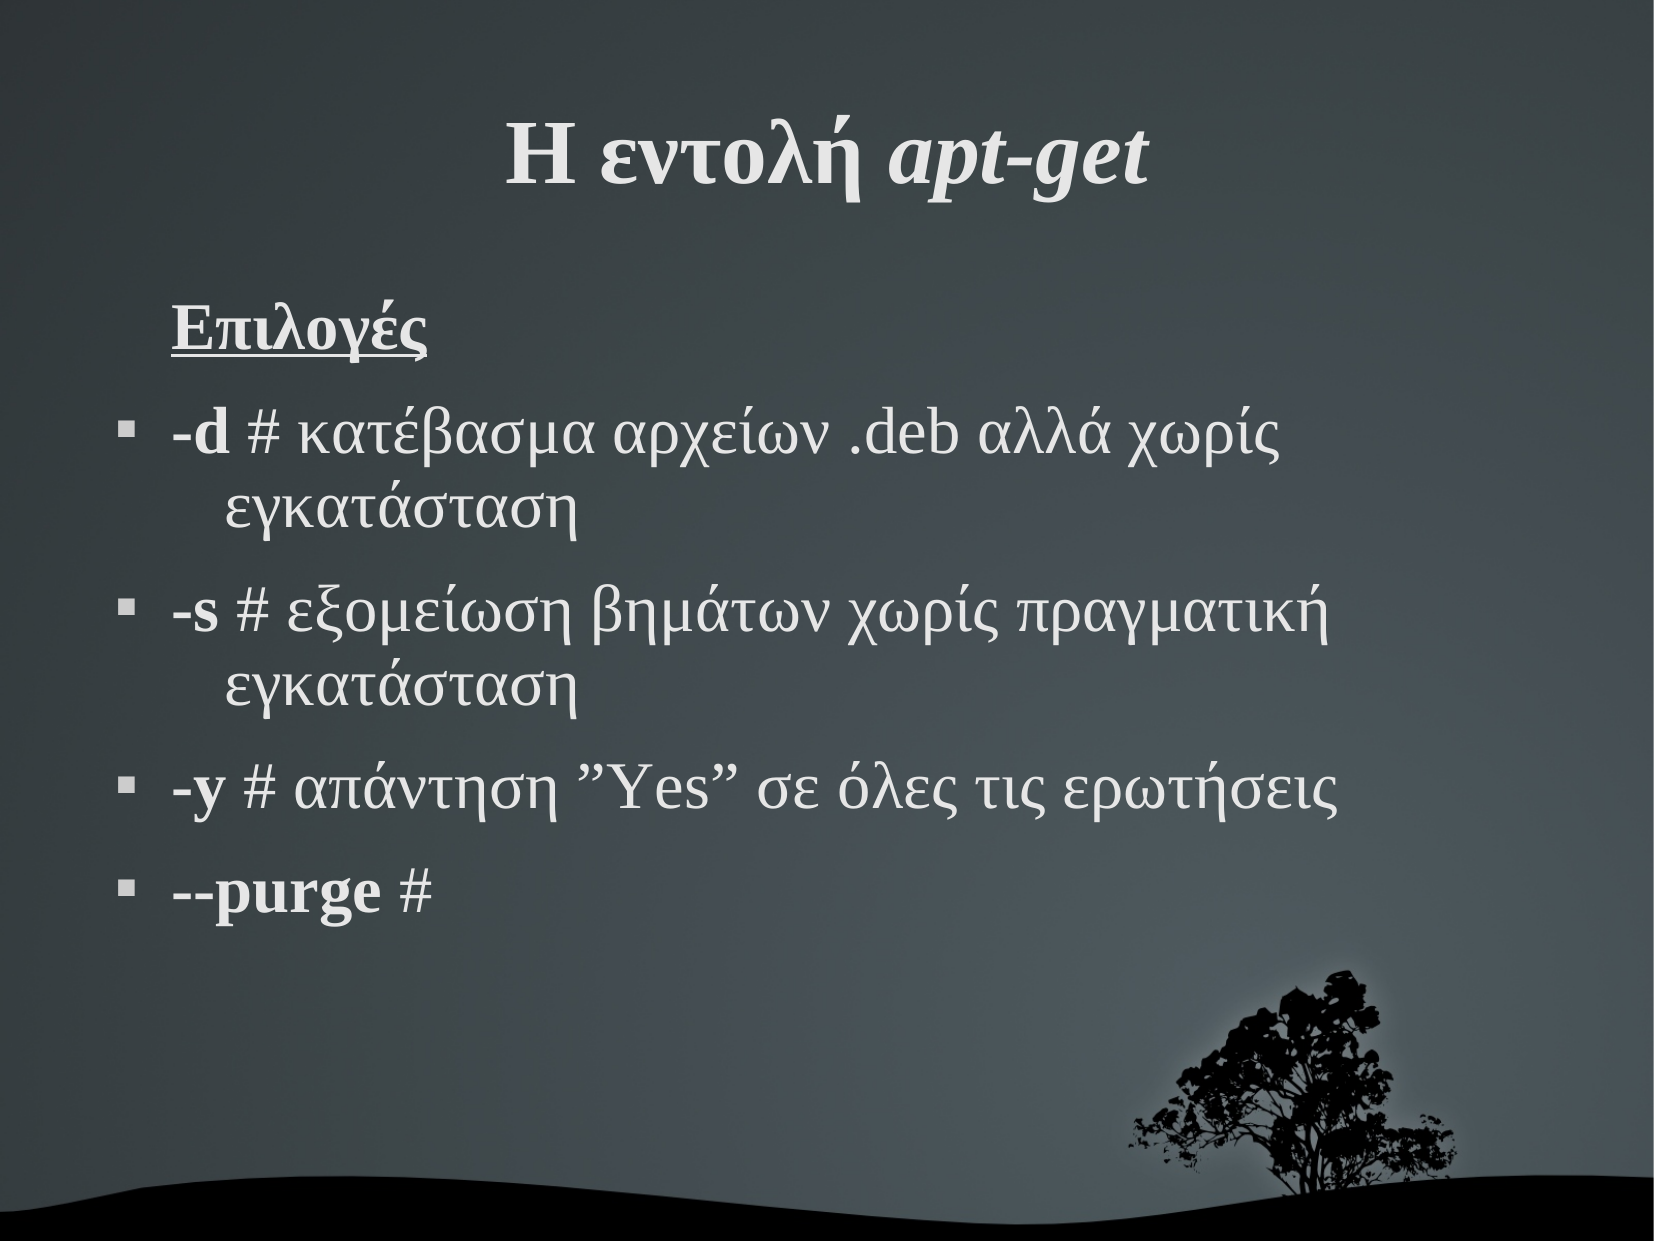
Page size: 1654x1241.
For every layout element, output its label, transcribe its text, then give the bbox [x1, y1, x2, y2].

list Επιλογές -d # κατέβασμα αρχείων .deb αλλά χωρίς εγκατάσταση -s # εξομείωση βημάτων χωρίς πραγματική εγκατάσταση -y # απάντηση ”Yes” σε όλες τις ερωτήσεις --purge # [82, 290, 1571, 1109]
picture [0, 0, 1654, 1241]
title Η εντολή apt-get [82, 49, 1571, 257]
